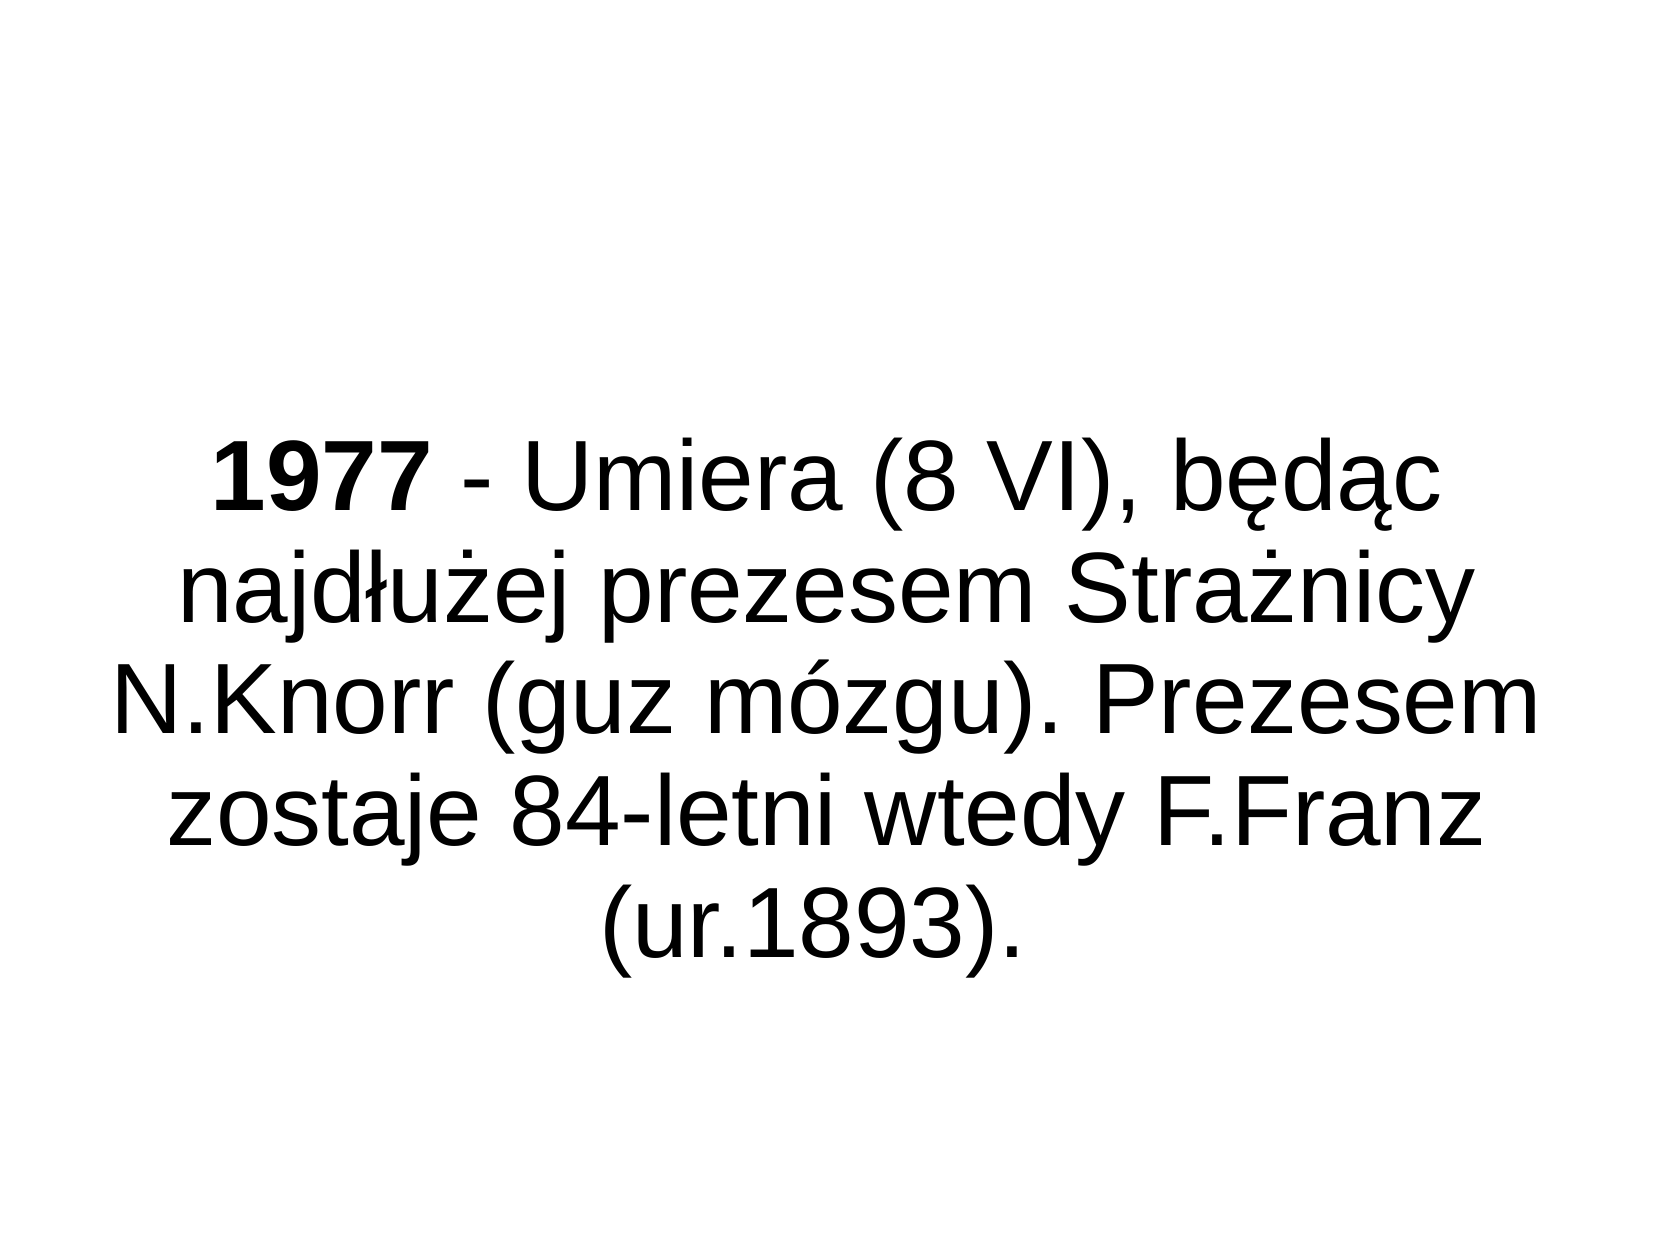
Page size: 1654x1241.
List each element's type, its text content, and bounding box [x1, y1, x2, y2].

subtitle 1977 - Umiera (8 VI), będąc najdłużej prezesem Strażnicy N.Knorr (guz mózgu). Prezesem zostaje 84-letni wtedy F.Franz (ur.1893). [82, 297, 1571, 1102]
